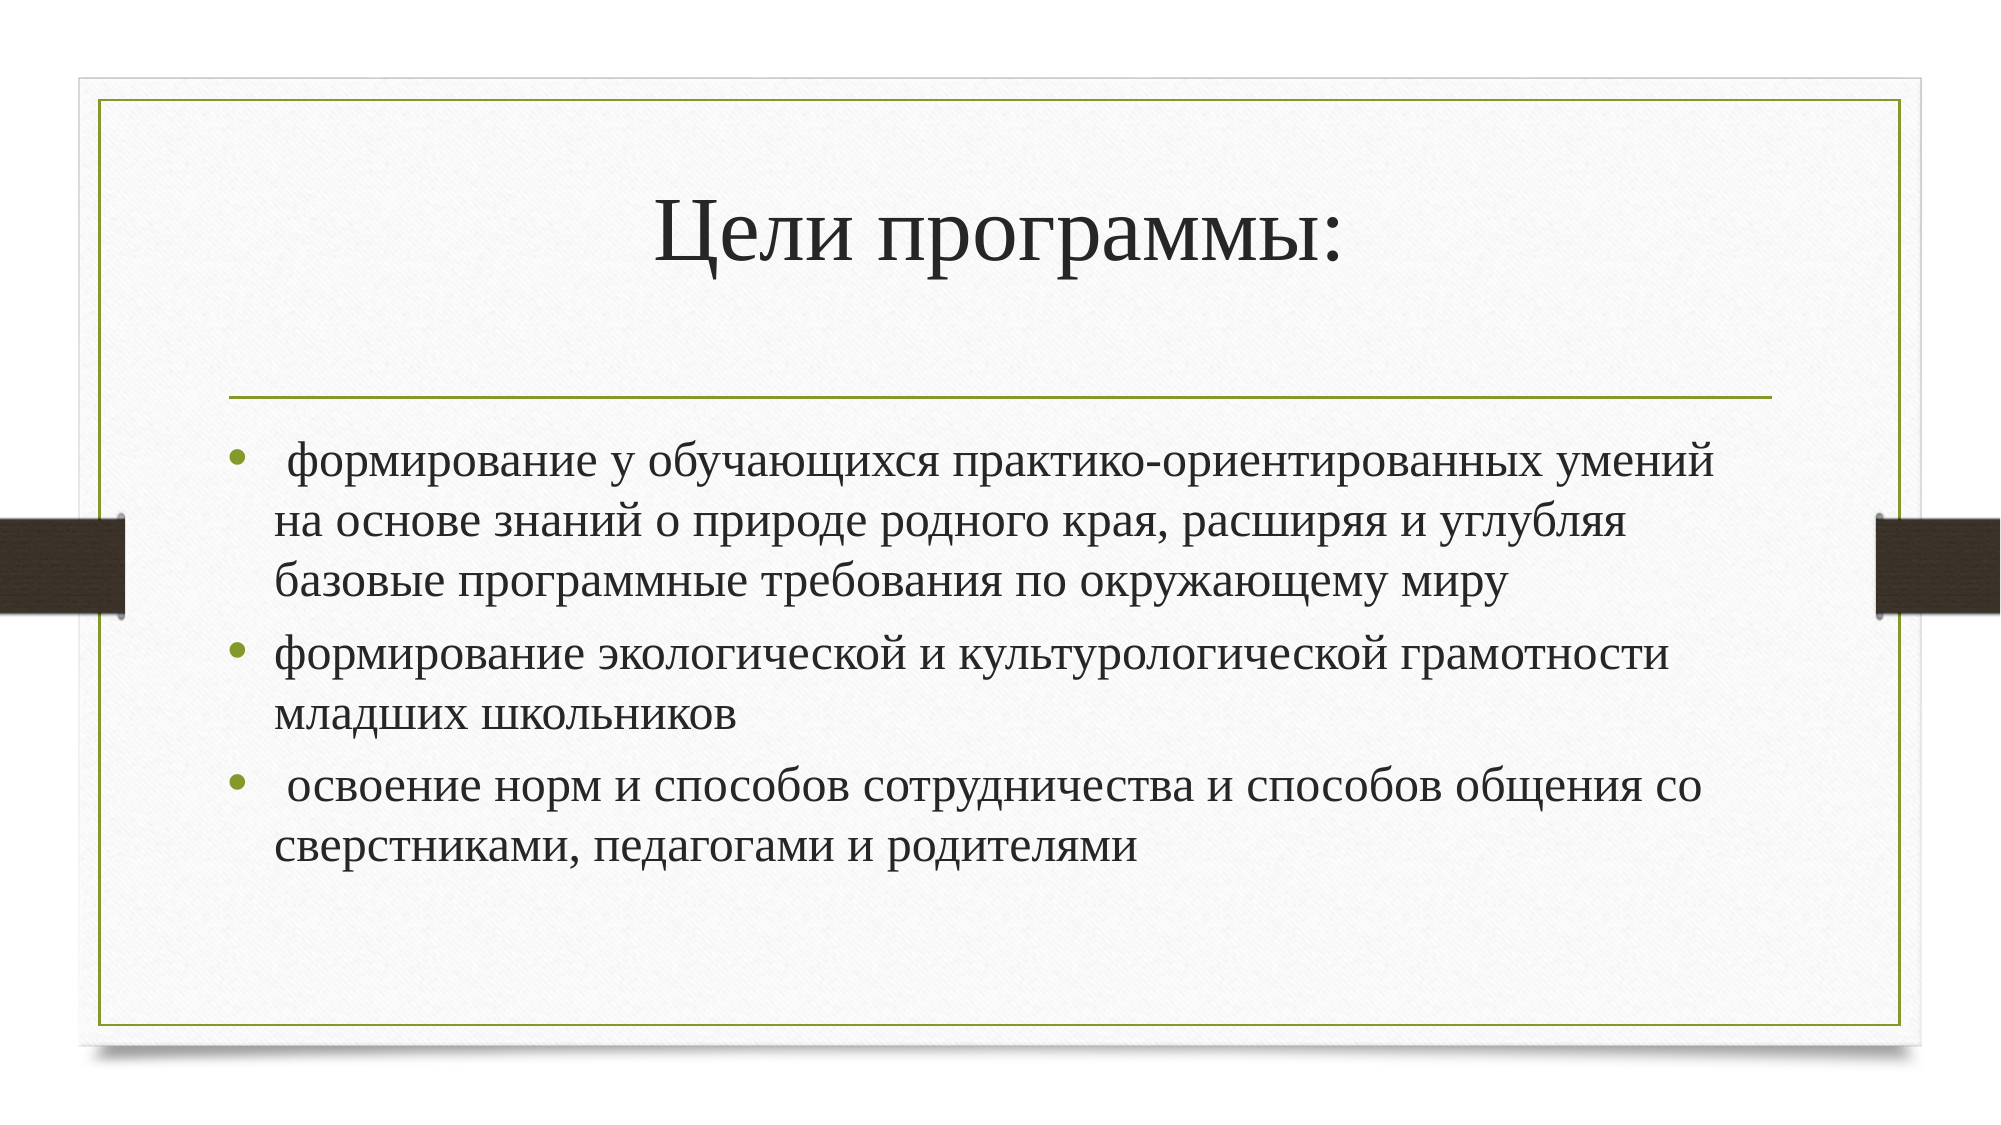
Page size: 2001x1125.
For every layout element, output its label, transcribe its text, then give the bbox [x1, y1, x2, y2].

title Цели программы: [212, 161, 1788, 375]
list формирование у обучающихся практико-ориентированных умений на основе знаний о природе родного края, расширяя и углубляя базовые программные требования по окружающему миру формирование экологической и культурологической грамотности младших школьников освоение норм и способов сотрудничества и способов общения со сверстниками, педагогами и родителями [212, 419, 1788, 964]
picture [0, 0, 2001, 1125]
